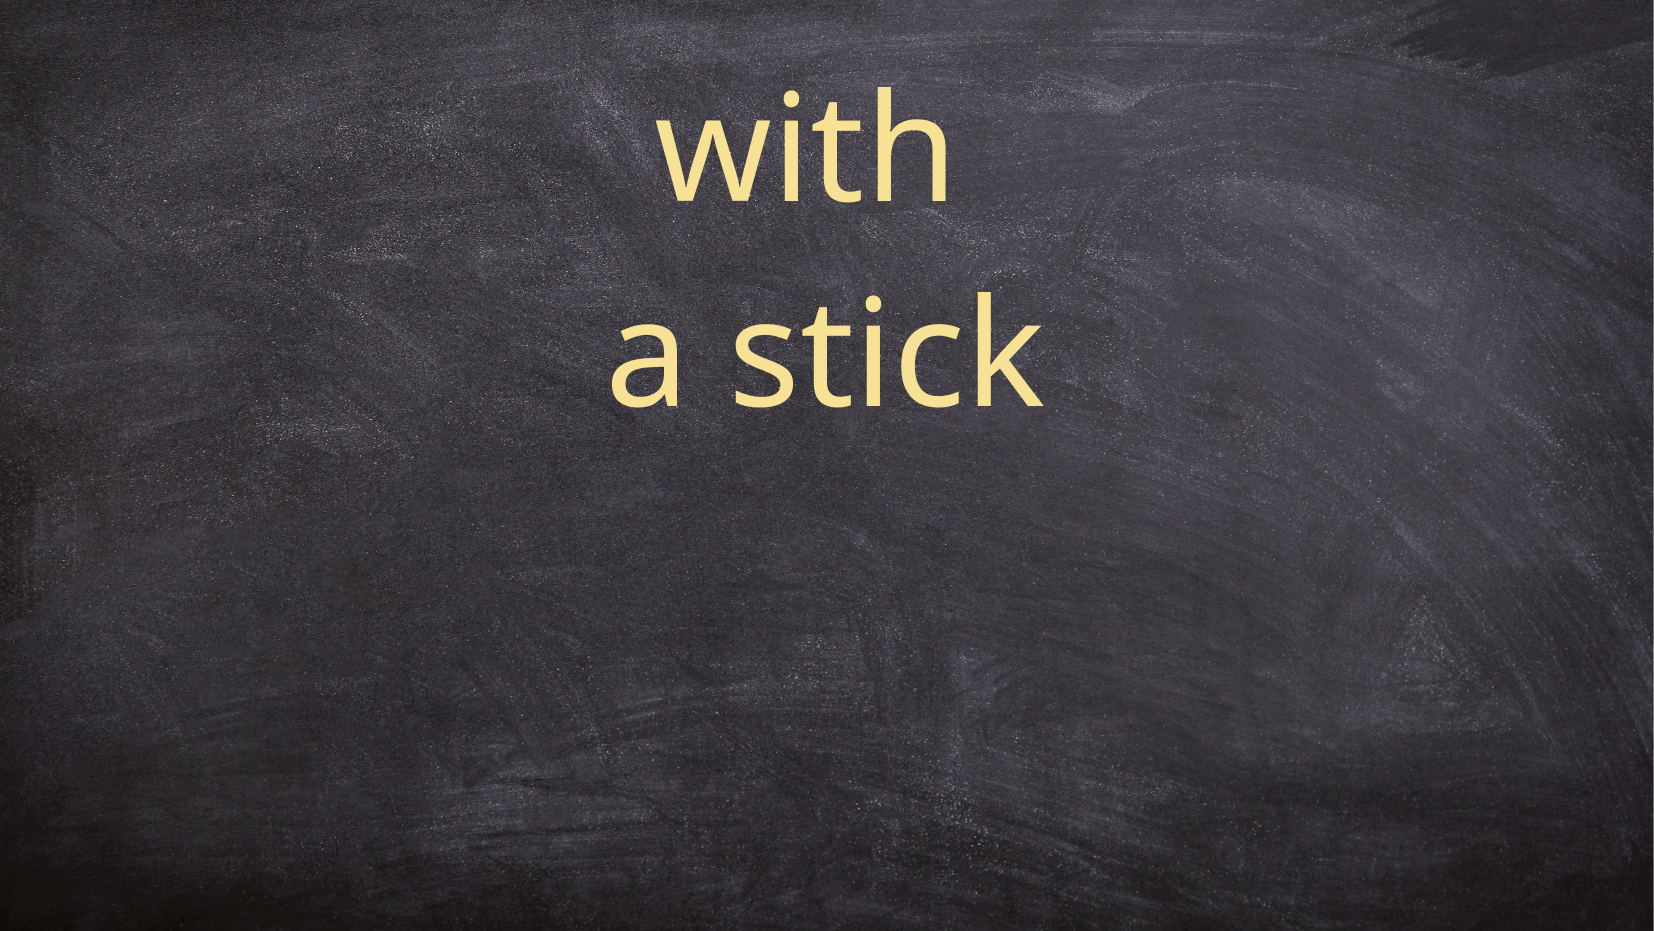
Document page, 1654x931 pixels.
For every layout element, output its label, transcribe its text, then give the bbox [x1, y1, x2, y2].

subtitle with a stick [81, 41, 1570, 875]
picture [0, 0, 1654, 931]
